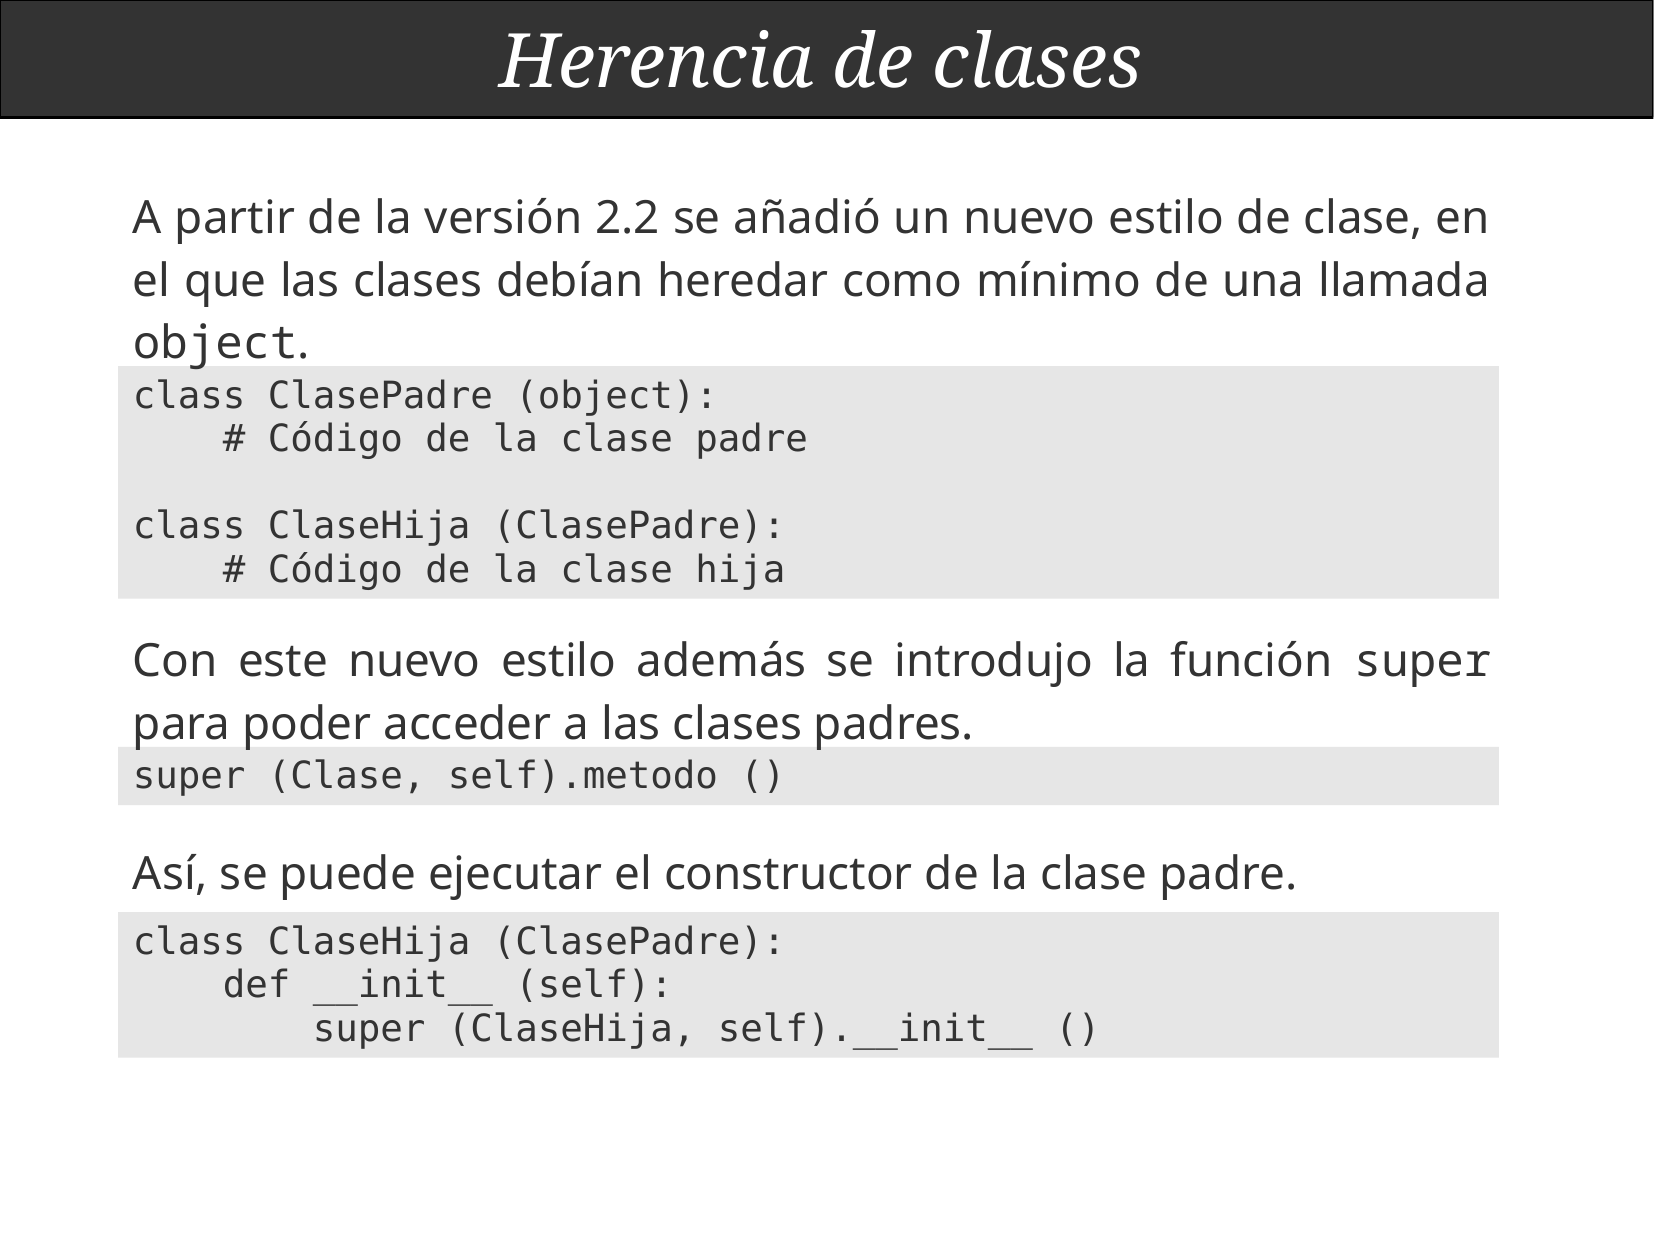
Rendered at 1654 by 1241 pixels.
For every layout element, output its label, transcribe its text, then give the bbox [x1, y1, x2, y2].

text_box Con este nuevo estilo además se introdujo la función super para poder acceder a las clases padres. [118, 620, 1506, 742]
text_box Herencia de clases [0, 0, 1654, 101]
text_box class ClaseHija (ClasePadre): def __init__ (self): super (ClaseHija, self).__init__ () [118, 912, 1499, 1058]
text_box class ClasePadre (object): # Código de la clase padre class ClaseHija (ClasePadre): # Código de la clase hija [118, 366, 1499, 599]
text_box A partir de la versión 2.2 se añadió un nuevo estilo de clase, en el que las clases debían heredar como mínimo de una llamada object. [118, 177, 1506, 352]
text_box super (Clase, self).metodo () [118, 746, 1499, 806]
text_box Así, se puede ejecutar el constructor de la clase padre. [118, 832, 1506, 901]
